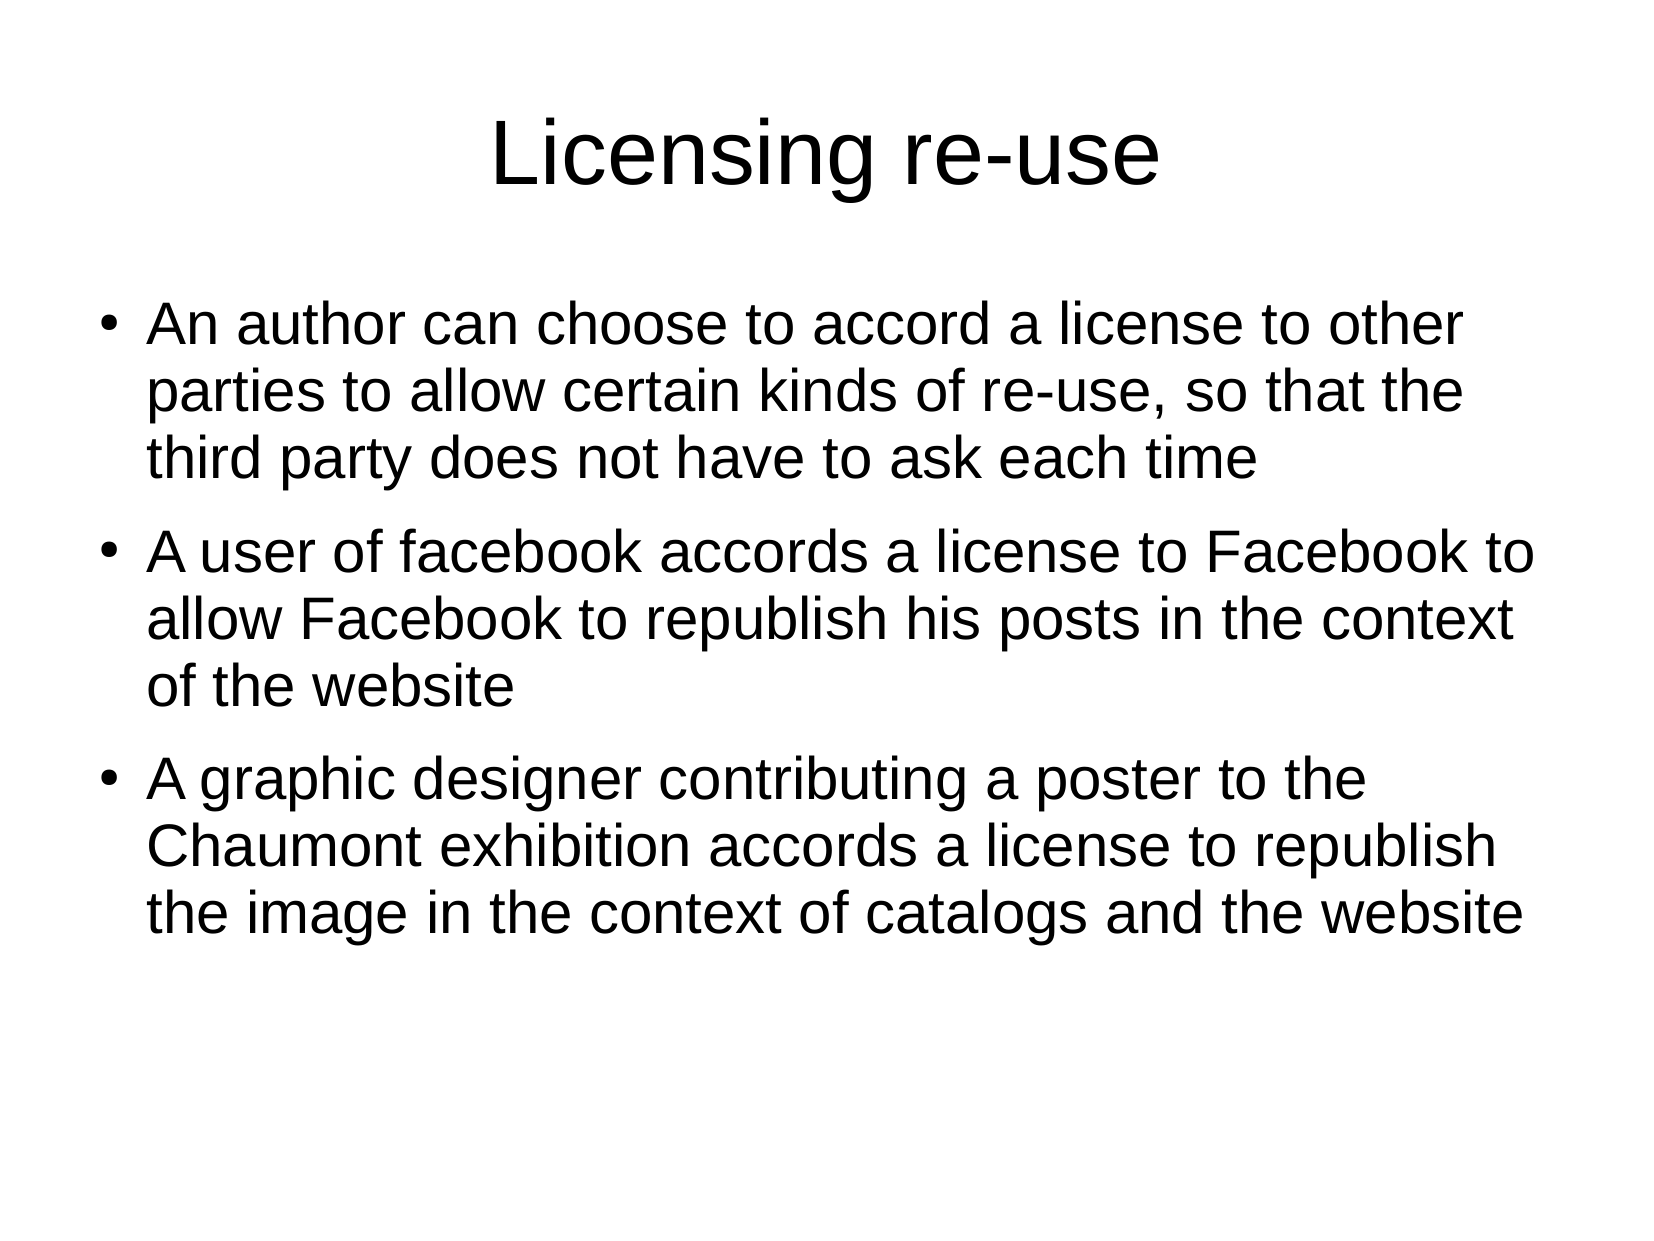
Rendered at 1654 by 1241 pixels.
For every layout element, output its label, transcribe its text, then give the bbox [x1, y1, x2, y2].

list An author can choose to accord a license to other parties to allow certain kinds of re-use, so that the third party does not have to ask each time A user of facebook accords a license to Facebook to allow Facebook to republish his posts in the context of the website A graphic designer contributing a poster to the Chaumont exhibition accords a license to republish the image in the context of catalogs and the website [82, 290, 1538, 1010]
title Licensing re-use [82, 49, 1571, 257]
